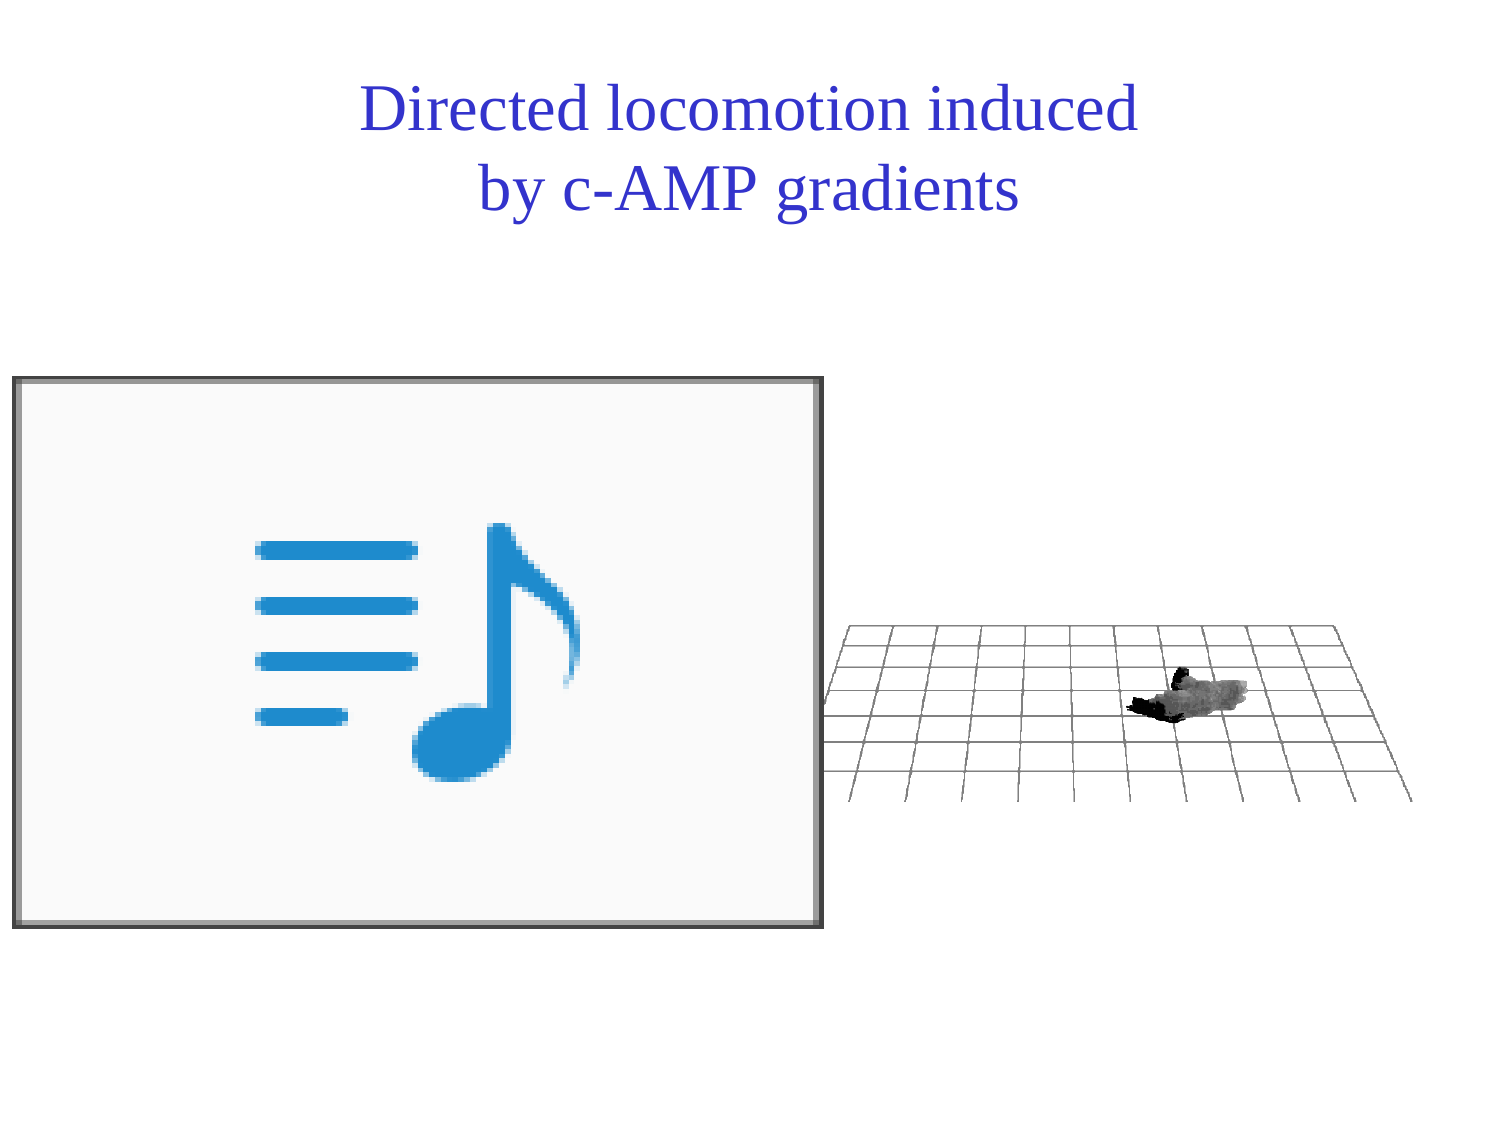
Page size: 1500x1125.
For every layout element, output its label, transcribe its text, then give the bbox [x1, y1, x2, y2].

text_box [11, 375, 826, 931]
title Directed locomotion induced by c-AMP gradients [112, 49, 1388, 238]
picture [826, 549, 1426, 855]
